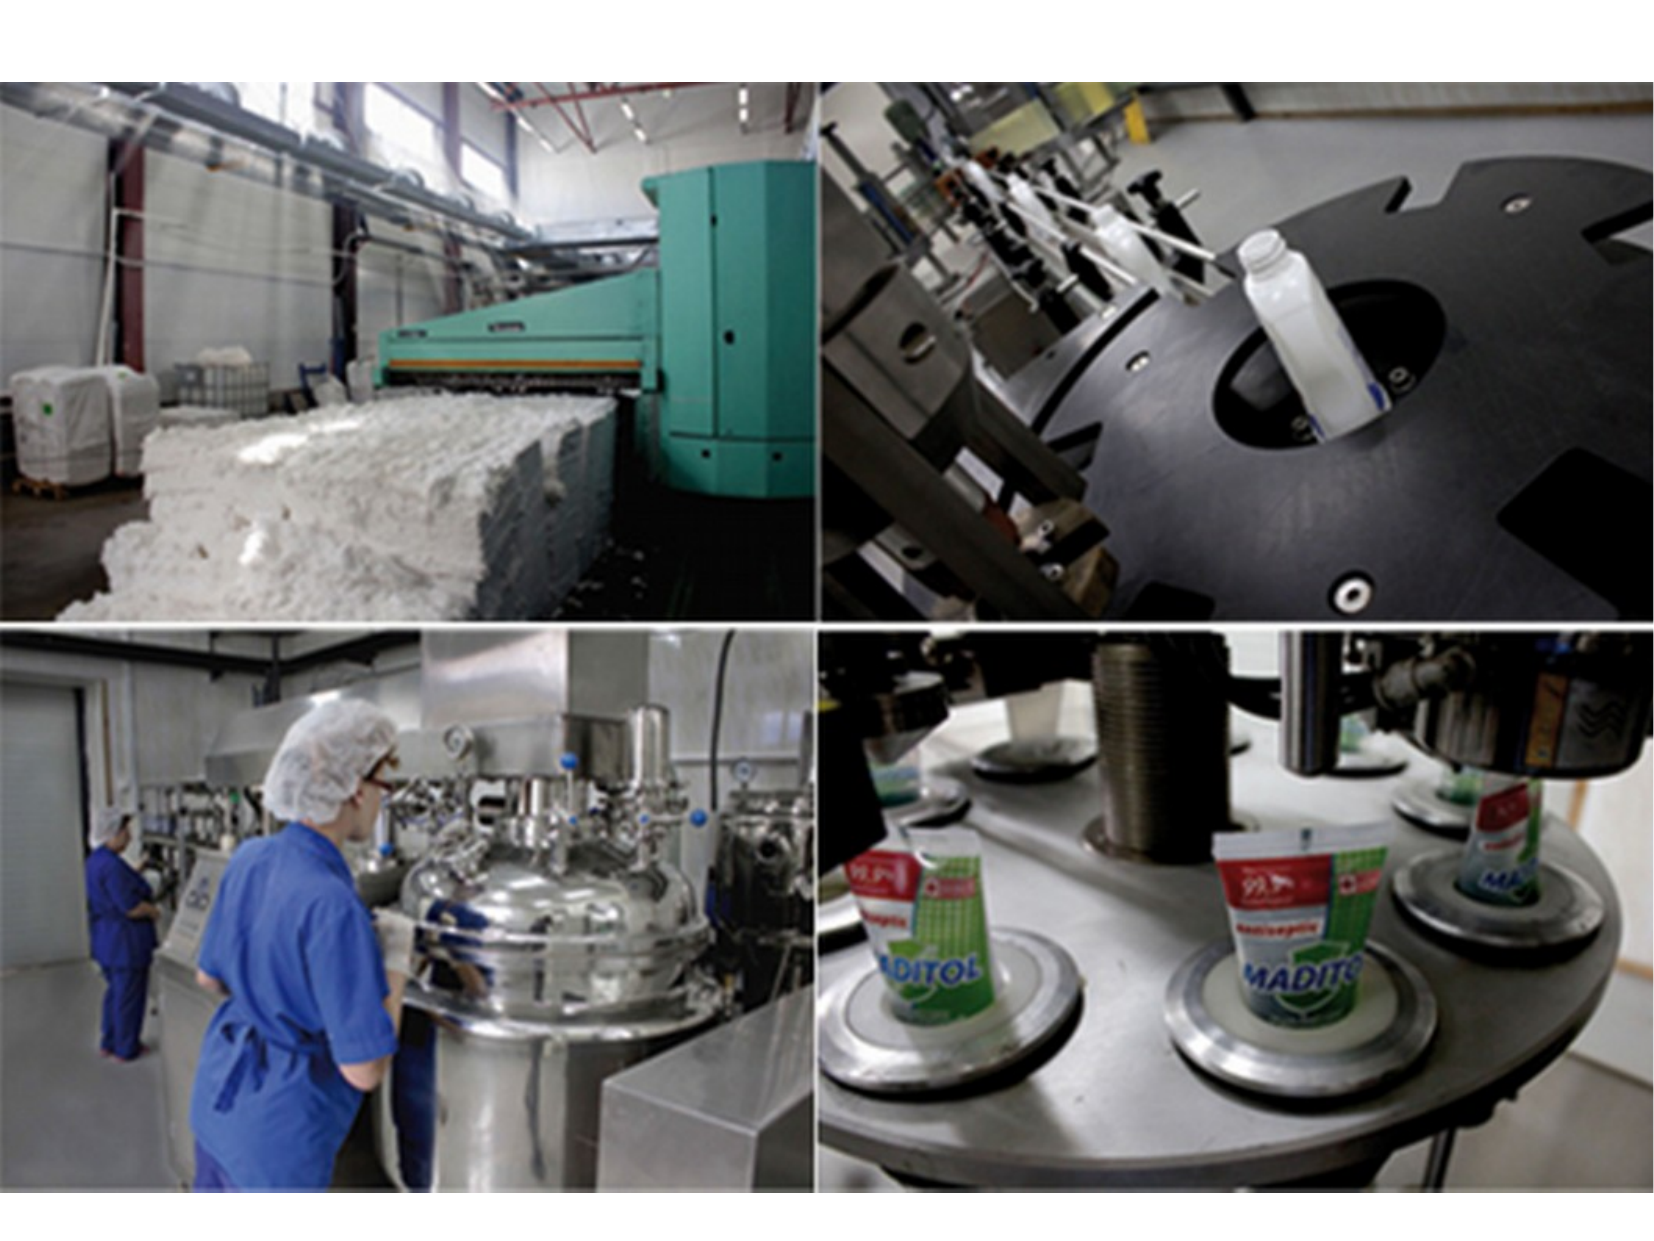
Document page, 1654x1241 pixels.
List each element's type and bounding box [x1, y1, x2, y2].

picture [0, 82, 1654, 1193]
